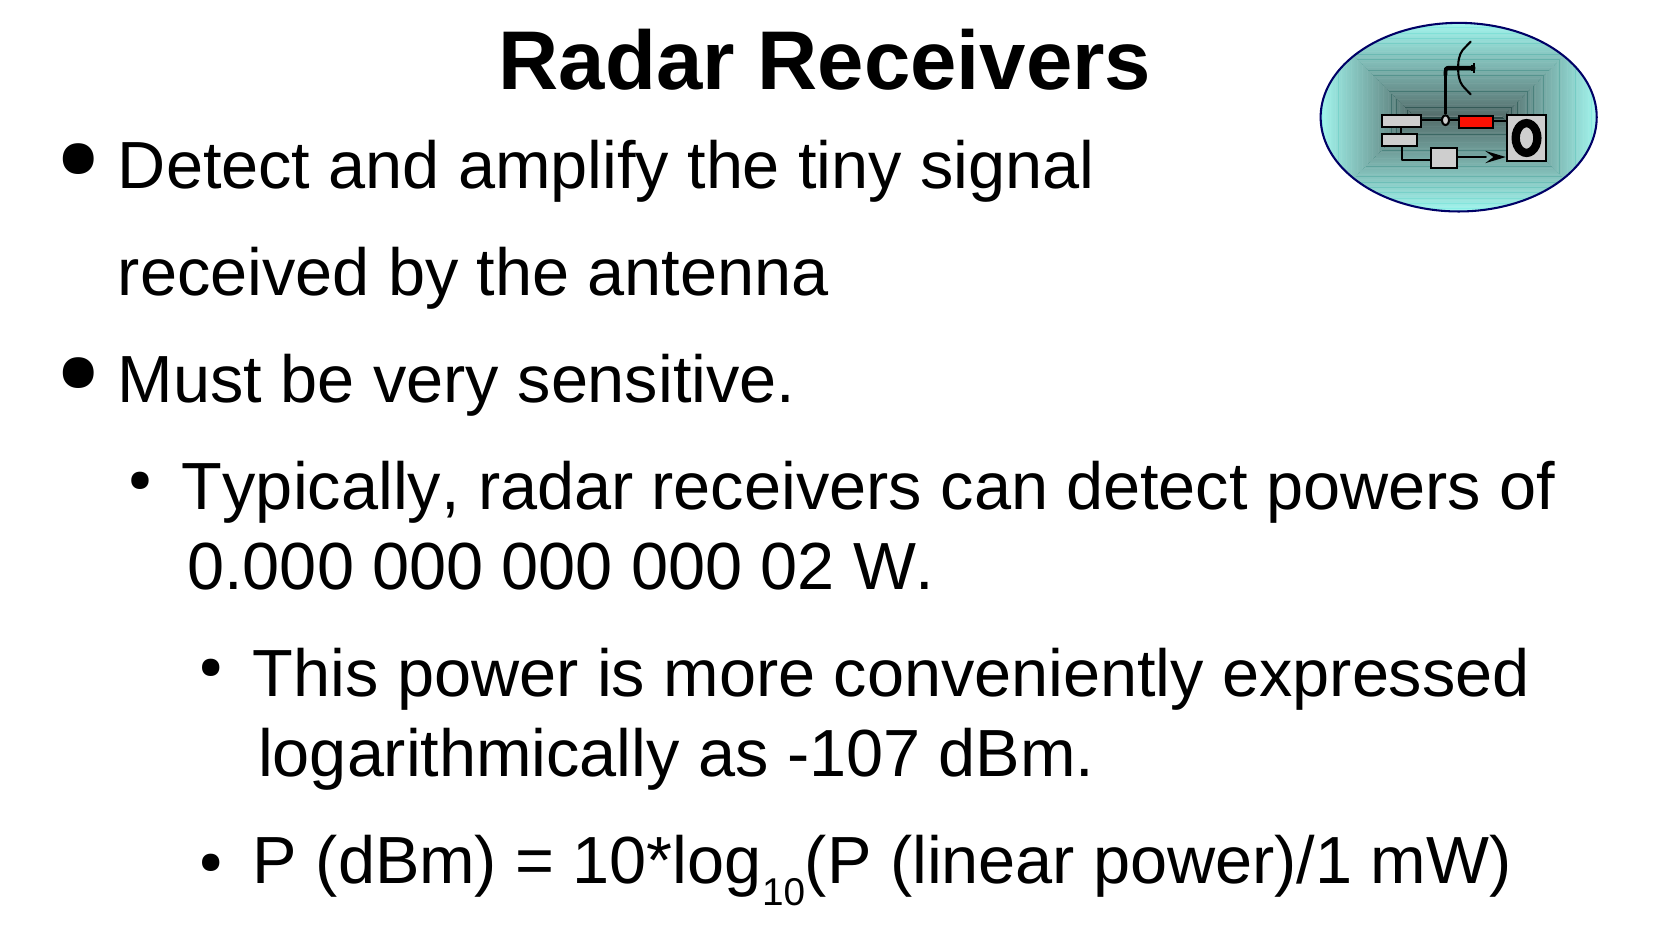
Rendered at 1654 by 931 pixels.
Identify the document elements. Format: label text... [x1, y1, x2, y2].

title Radar Receivers [0, 5, 1654, 107]
text_box Detect and amplify the tiny signal received by the antenna Must be very sensitive. Typically, radar receivers can detect powers of 0.000 000 000 000 02 W. This power is more conveniently expressed logarithmically as -107 dBm. P (dBm) = 10*log10(P (linear power)/1 mW) [11, 114, 1651, 921]
text_box [1320, 22, 1597, 212]
